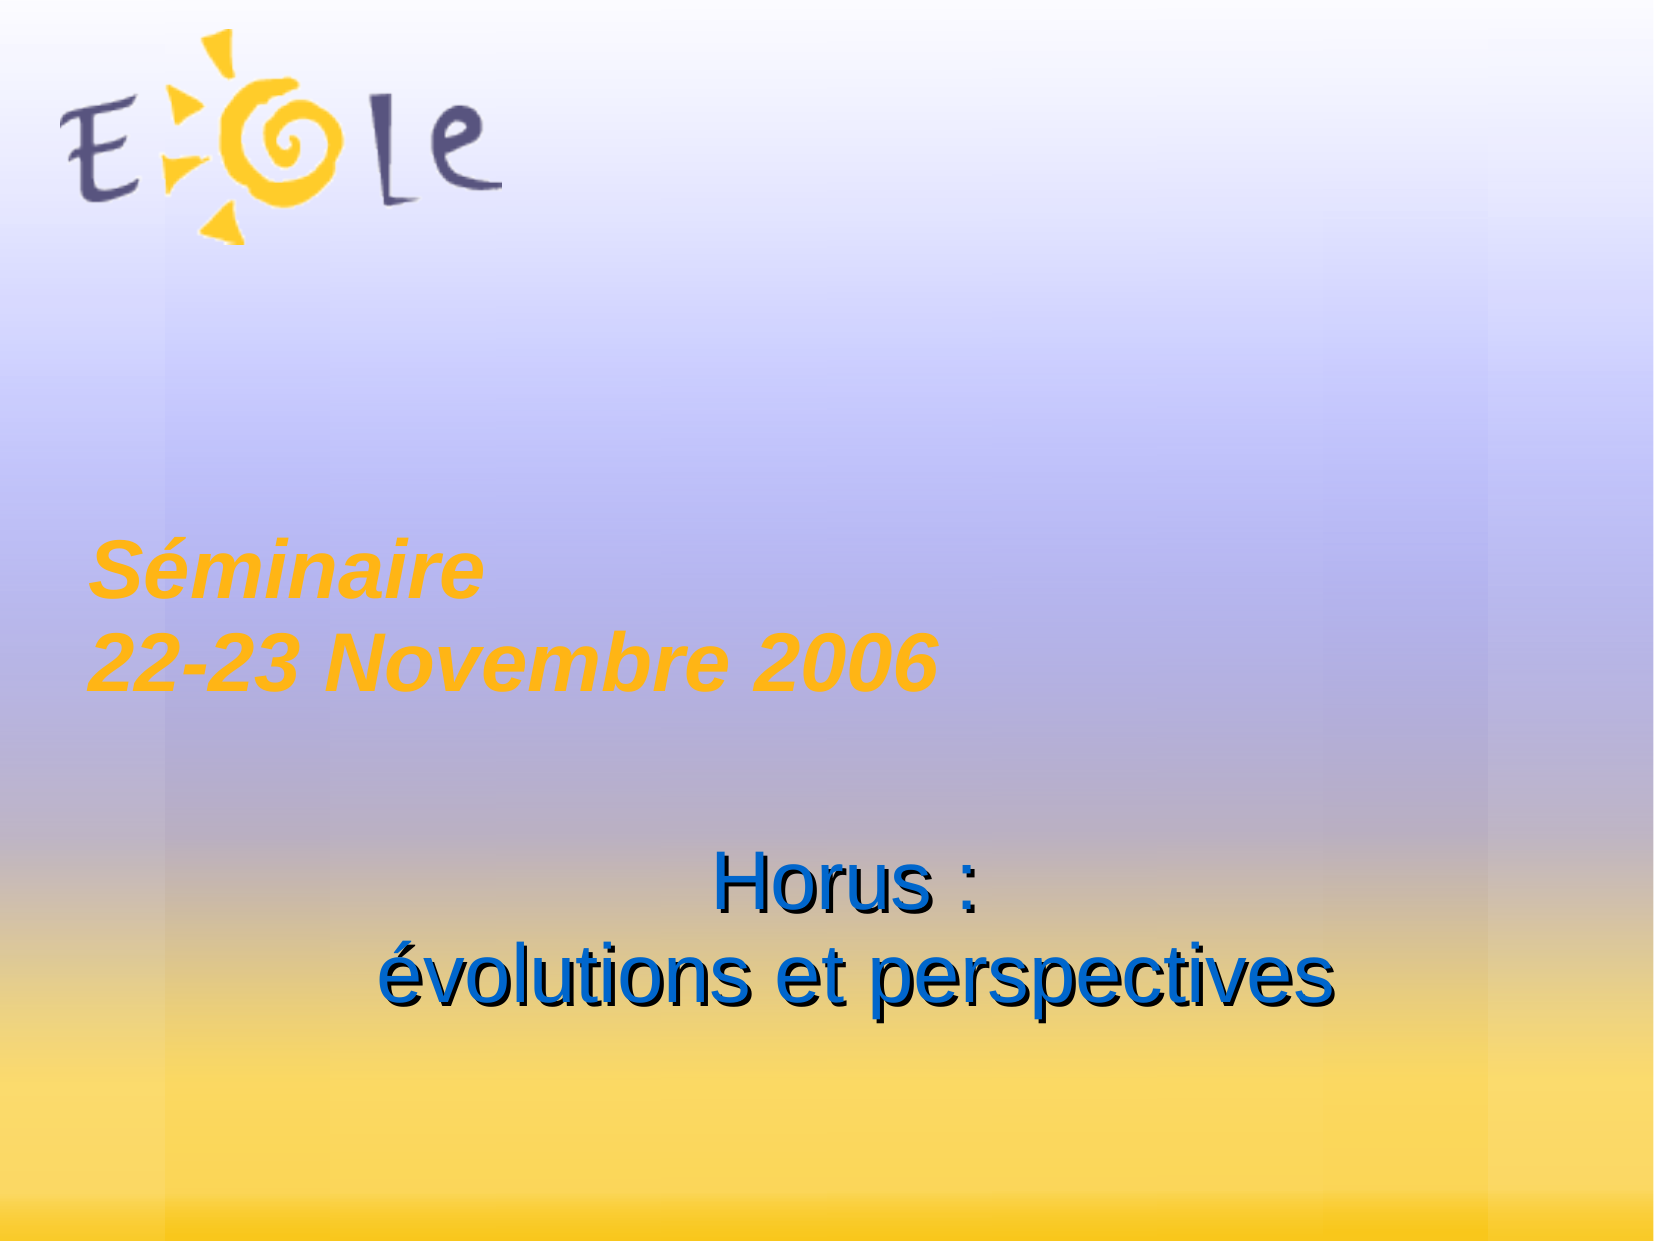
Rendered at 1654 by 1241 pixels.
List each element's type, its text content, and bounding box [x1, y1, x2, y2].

text_box Horus : évolutions et perspectives [265, 826, 1447, 1049]
title Séminaire 22-23 Novembre 2006 [88, 508, 1577, 724]
picture [0, 0, 1654, 1241]
